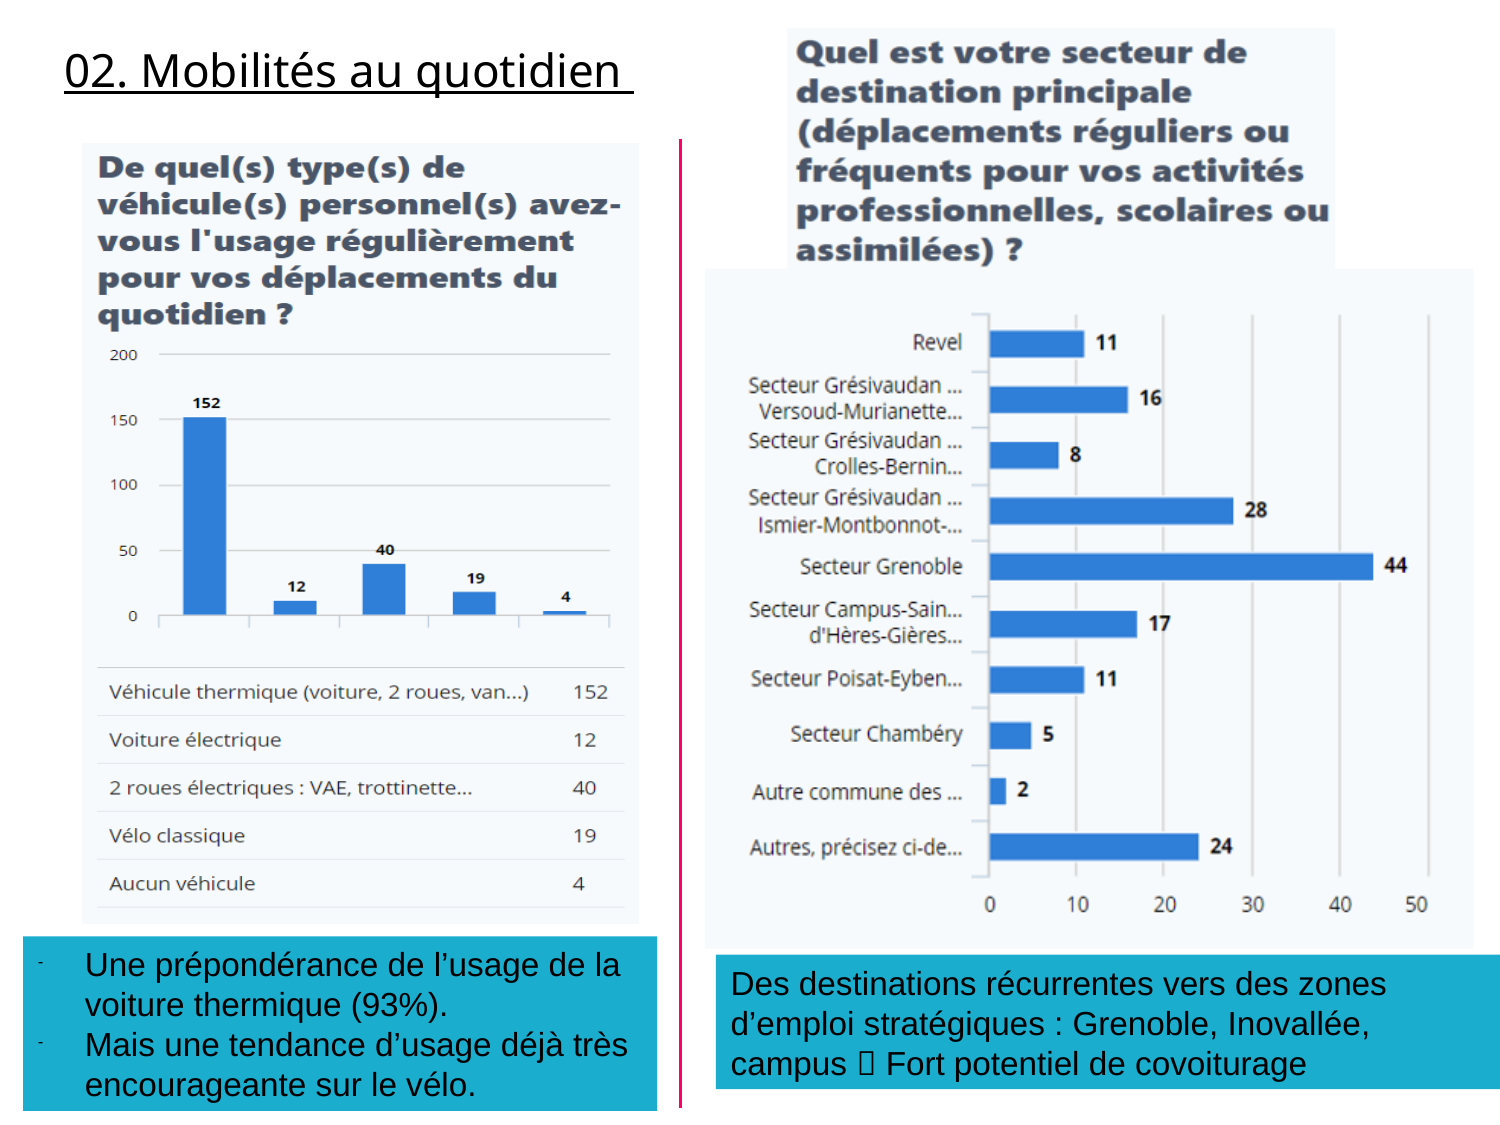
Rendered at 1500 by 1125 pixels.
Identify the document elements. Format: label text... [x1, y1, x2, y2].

picture [82, 143, 639, 924]
text_box Des destinations récurrentes vers des zones d’emploi stratégiques : Grenoble, Inovallée, campus  Fort potentiel de covoiturage [715, 954, 1500, 1090]
text_box 02. Mobilités au quotidien [49, 34, 690, 104]
picture [690, 4, 1477, 955]
text_box Une prépondérance de l’usage de la voiture thermique (93%). Mais une tendance d’usage déjà très encourageante sur le vélo. [23, 936, 658, 1111]
